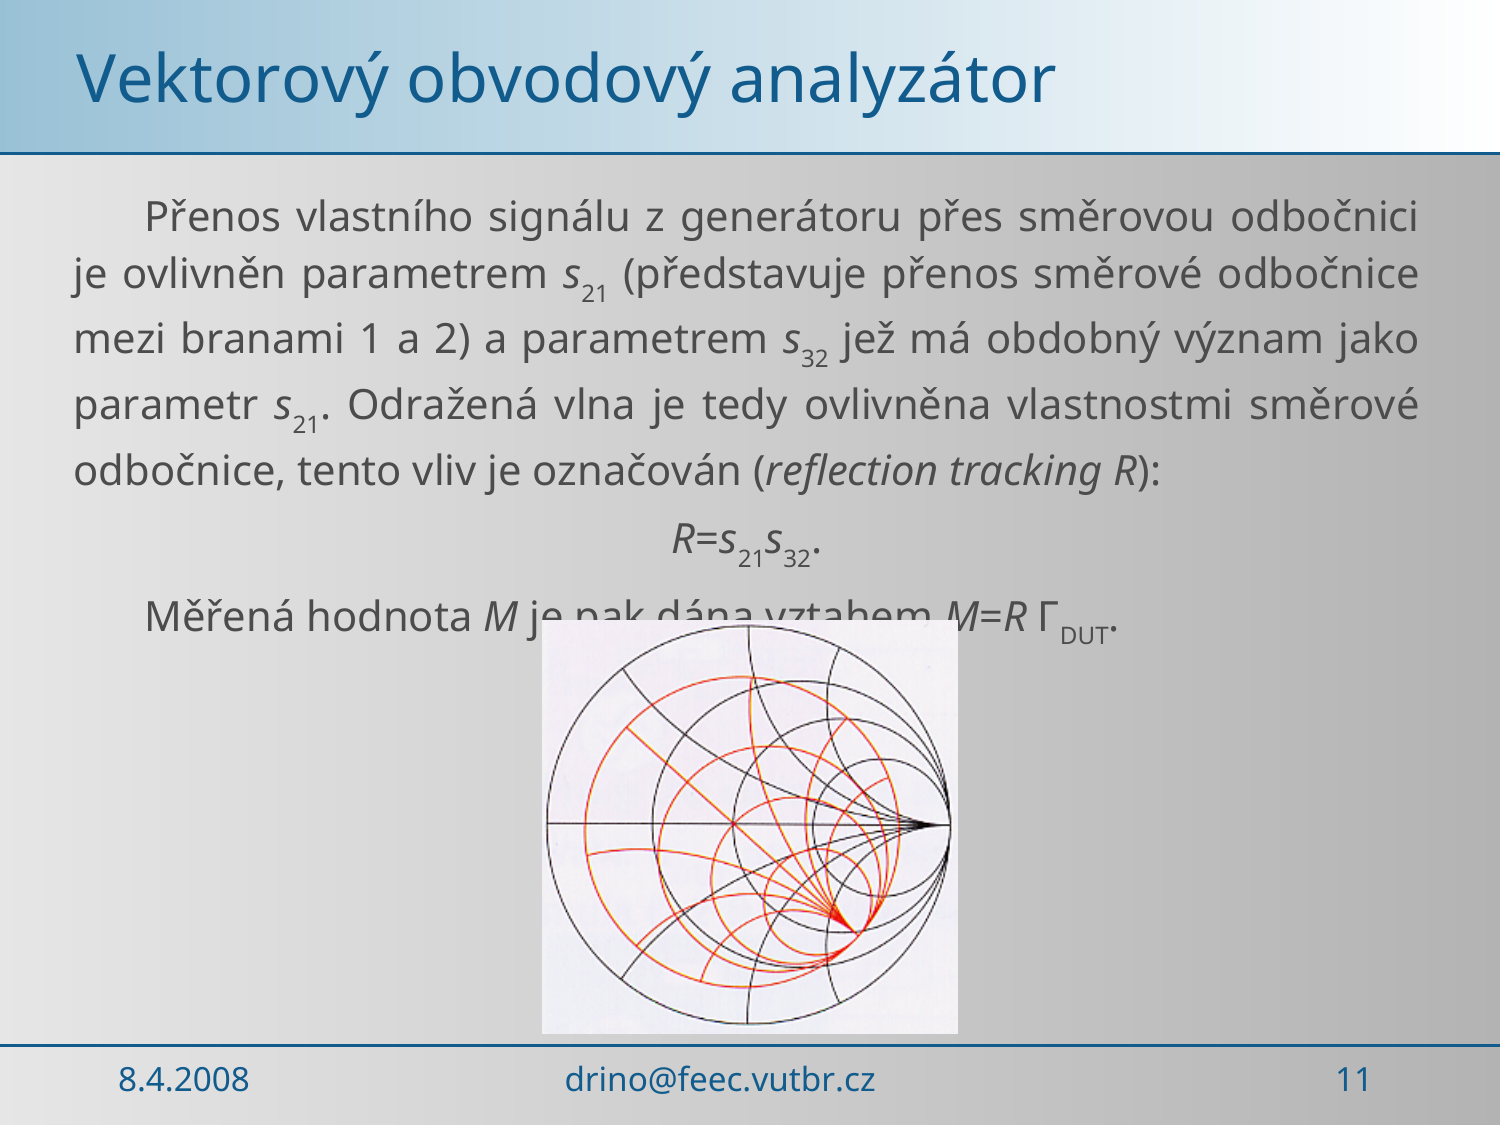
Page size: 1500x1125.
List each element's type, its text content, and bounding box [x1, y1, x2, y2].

text_box Přenos vlastního signálu z generátoru přes směrovou odbočnici je ovlivněn parametrem s21 (představuje přenos směrové odbočnice mezi branami 1 a 2) a parametrem s32 jež má obdobný význam jako parametr s21. Odražená vlna je tedy ovlivněna vlastnostmi směrové odbočnice, tento vliv je označován (reflection tracking R): R=s21s32. Měřená hodnota M je pak dána vztahem M=R ΓDUT. [59, 178, 1442, 660]
title Vektorový obvodový analyzátor [0, 0, 1500, 152]
picture [542, 620, 958, 1034]
text_box <číslo> [1075, 1049, 1388, 1125]
text_box 8.4.2008 [103, 1049, 432, 1125]
text_box drino@feec.vutbr.cz [454, 1049, 987, 1125]
